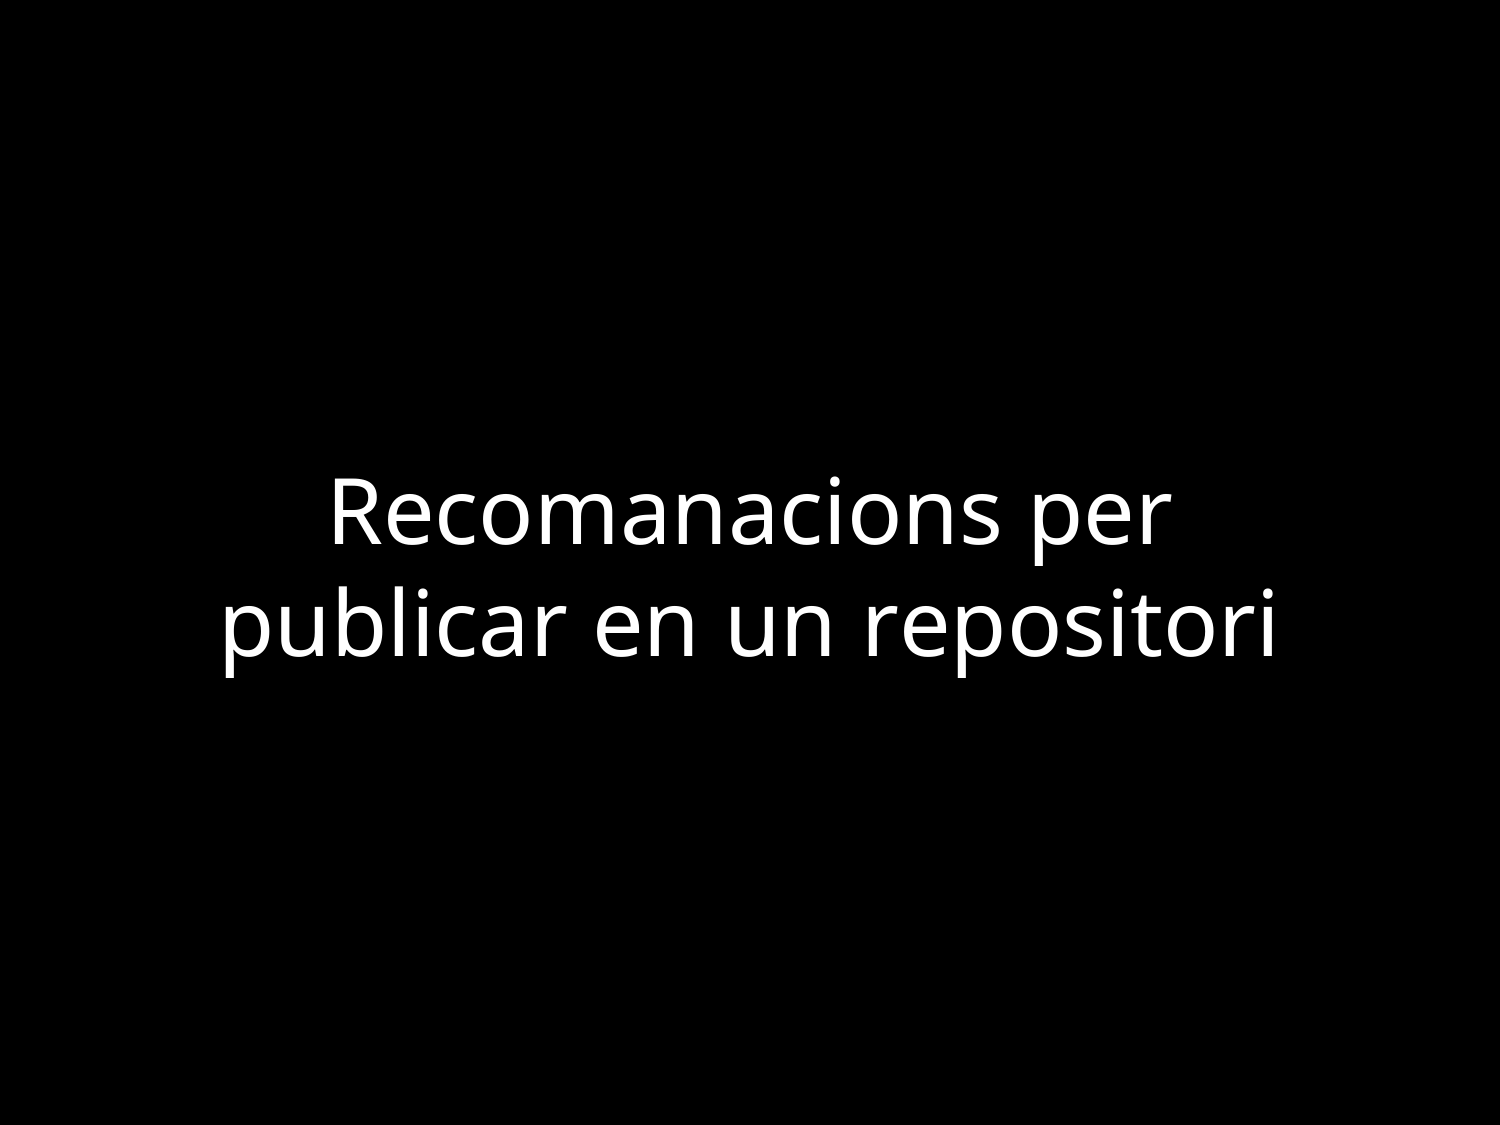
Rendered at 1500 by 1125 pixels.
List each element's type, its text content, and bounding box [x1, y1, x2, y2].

subtitle Recomanacions per publicar en un repositori [109, 112, 1391, 1013]
